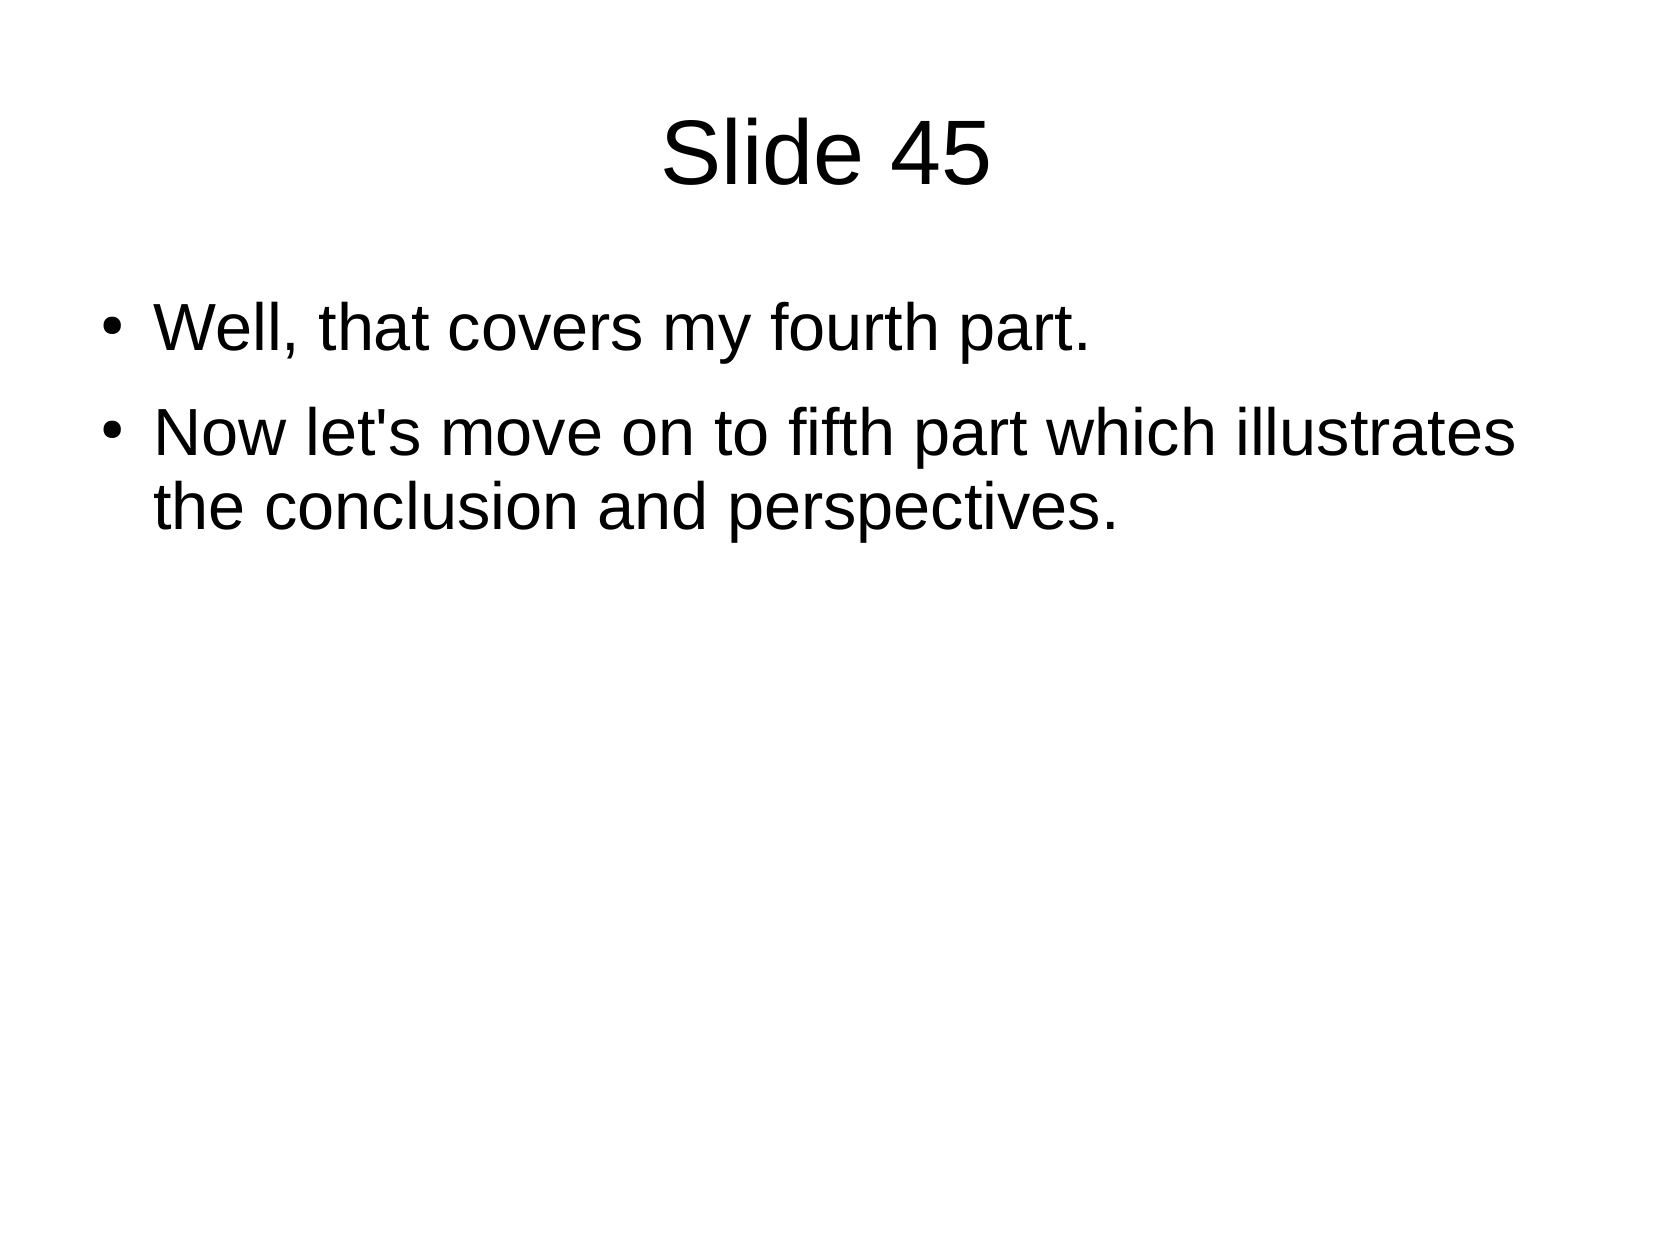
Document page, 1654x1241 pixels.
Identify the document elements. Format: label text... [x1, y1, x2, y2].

title Slide 45 [82, 49, 1571, 257]
list Well, that covers my fourth part. Now let's move on to fifth part which illustrates the conclusion and perspectives. [82, 290, 1538, 1010]
